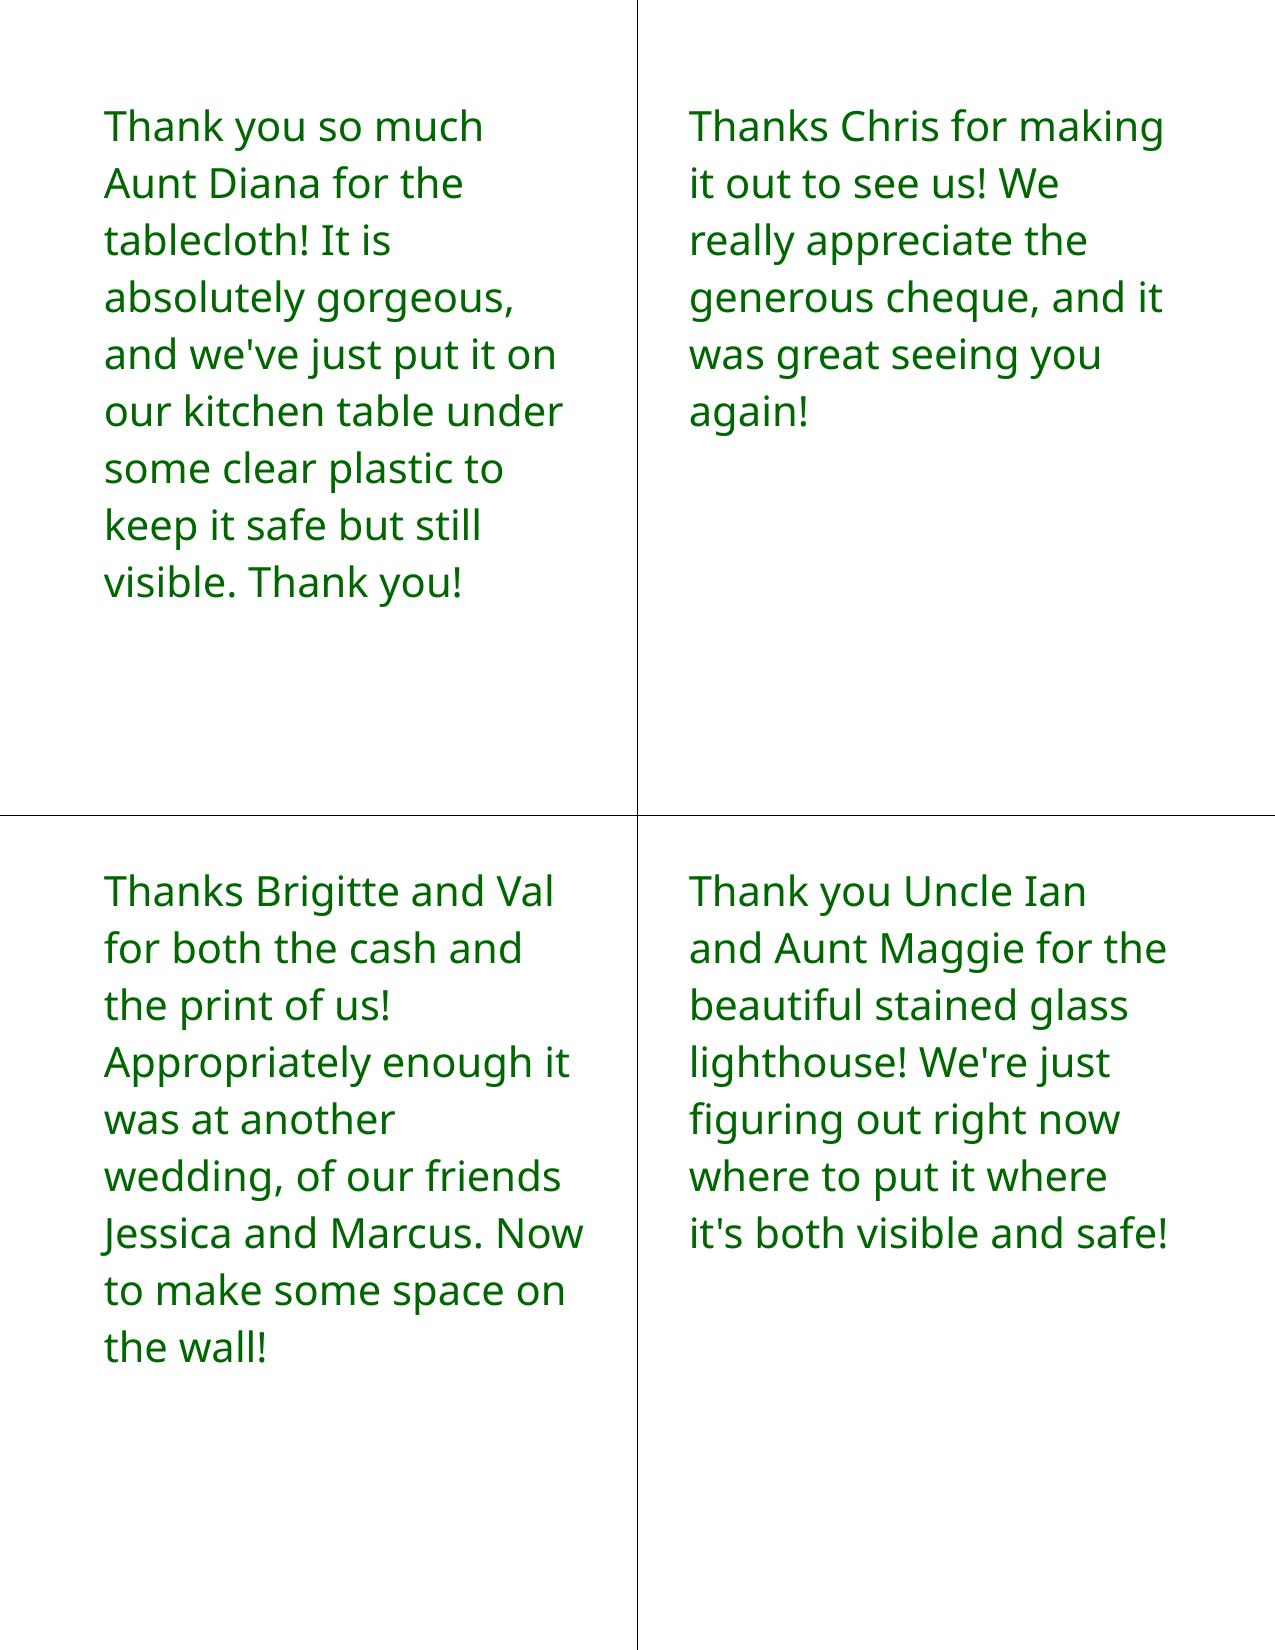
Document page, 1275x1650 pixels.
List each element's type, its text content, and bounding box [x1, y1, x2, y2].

text_box Thanks Chris for making it out to see us! We really appreciate the generous cheque, and it was great seeing you again! [674, 89, 1185, 780]
text_box Thank you so much Aunt Diana for the tablecloth! It is absolutely gorgeous, and we've just put it on our kitchen table under some clear plastic to keep it safe but still visible. Thank you! [89, 89, 600, 780]
text_box Thanks Brigitte and Val for both the cash and the print of us! Appropriately enough it was at another wedding, of our friends Jessica and Marcus. Now to make some space on the wall! [89, 854, 600, 1545]
text_box Thank you Uncle Ian and Aunt Maggie for the beautiful stained glass lighthouse! We're just figuring out right now where to put it where it's both visible and safe! [674, 854, 1185, 1545]
